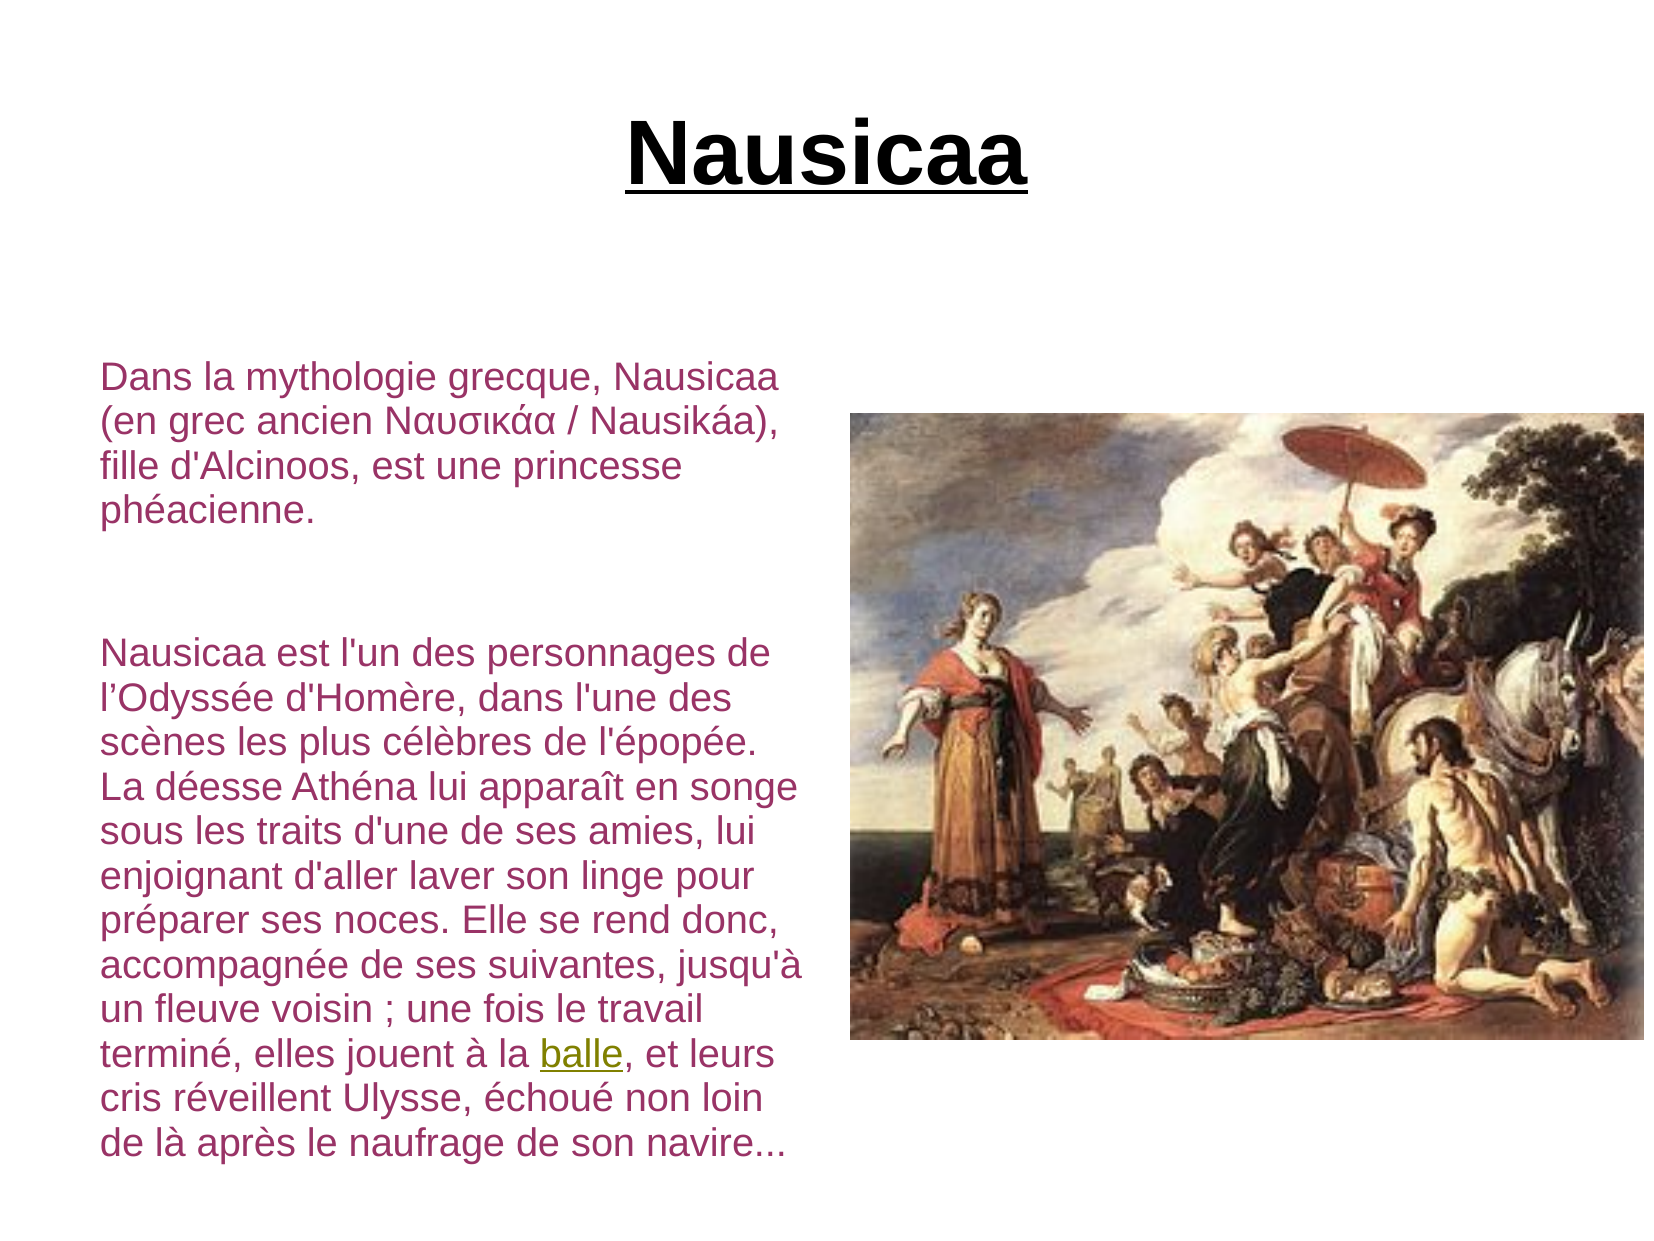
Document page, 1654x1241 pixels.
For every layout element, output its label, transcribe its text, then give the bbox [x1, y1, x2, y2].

picture [850, 413, 1644, 1040]
list Dans la mythologie grecque, Nausicaa (en grec ancien Ναυσικάα / Nausikáa), fille d'Alcinoos, est une princesse phéacienne. Nausicaa est l'un des personnages de l’Odyssée d'Homère, dans l'une des scènes les plus célèbres de l'épopée. La déesse Athéna lui apparaît en songe sous les traits d'une de ses amies, lui enjoignant d'aller laver son linge pour préparer ses noces. Elle se rend donc, accompagnée de ses suivantes, jusqu'à un fleuve voisin ; une fois le travail terminé, elles jouent à la balle, et leurs cris réveillent Ulysse, échoué non loin de là après le naufrage de son navire... [35, 354, 804, 1173]
title Nausicaa [82, 49, 1571, 257]
